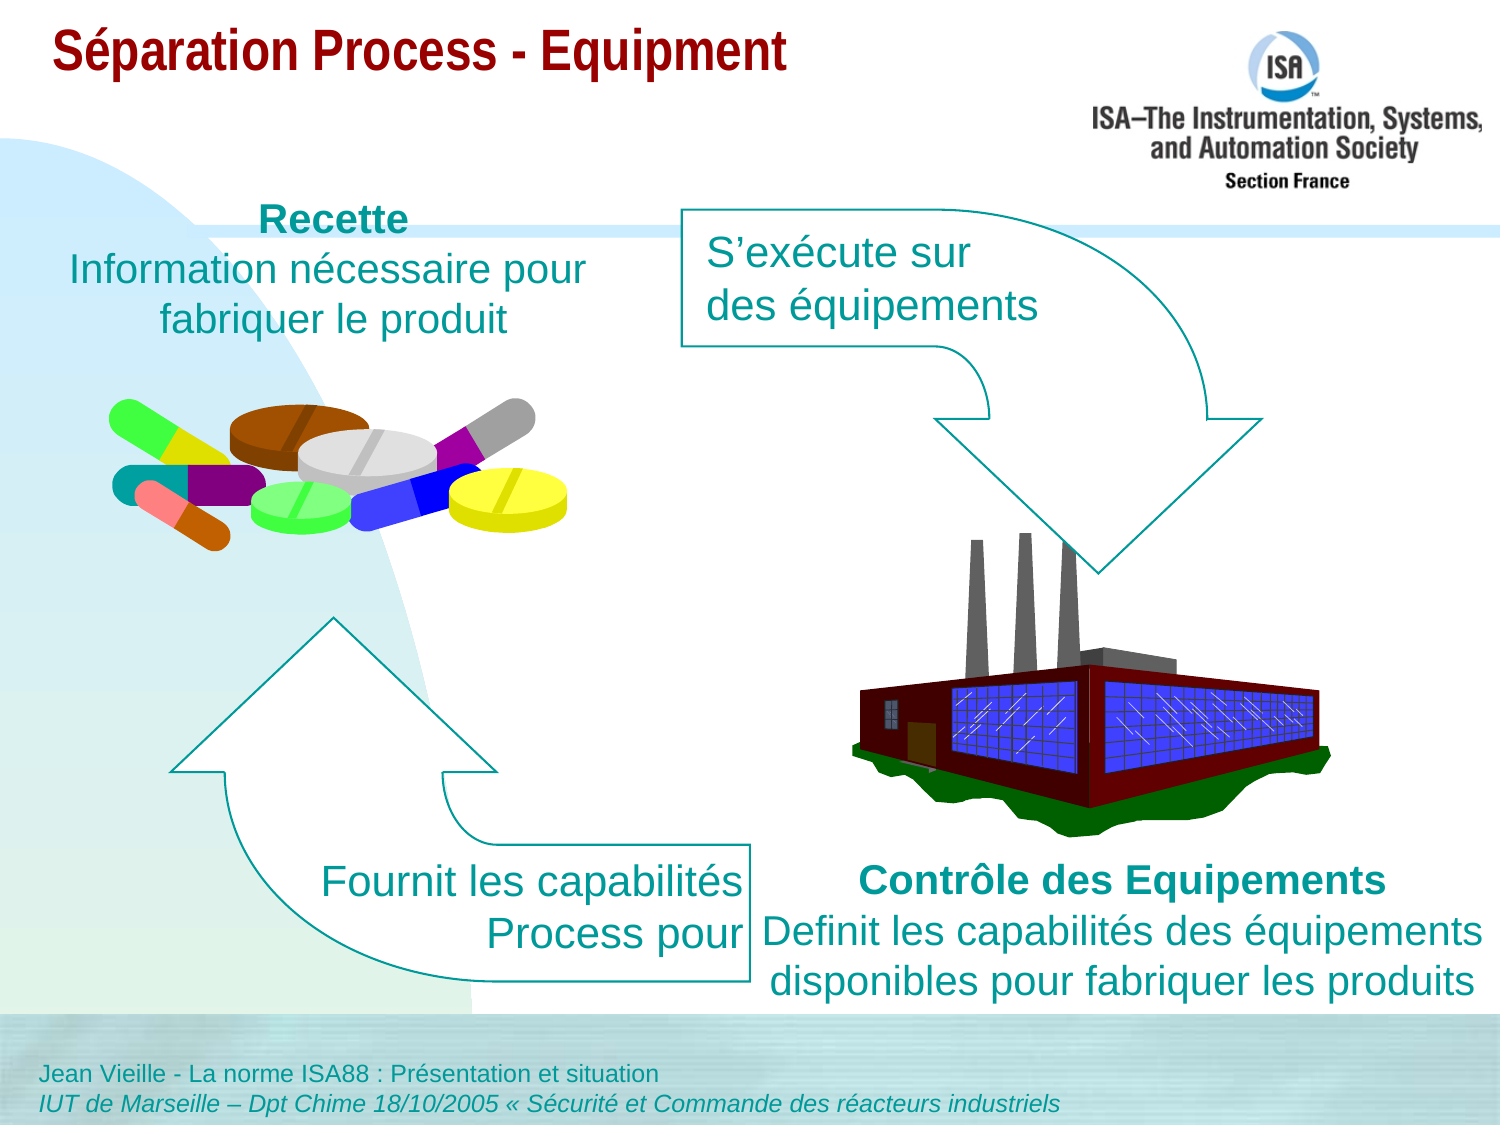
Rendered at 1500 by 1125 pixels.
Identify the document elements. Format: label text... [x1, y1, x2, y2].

text_box [170, 617, 750, 922]
text_box [681, 209, 1331, 838]
picture [109, 398, 568, 552]
picture [0, 1014, 1500, 1125]
text_box Recette Information nécessaire pour fabriquer le produit [53, 201, 614, 350]
text_box Fournit les capabilités Process pour [306, 845, 758, 965]
title Séparation Process - Equipment [37, 12, 1088, 201]
text_box [390, 965, 750, 982]
text_box S’exécute sur des équipements [692, 217, 1053, 336]
text_box Contrôle des Equipements Definit les capabilités des équipements disponibles pour fabriquer les produits [746, 845, 1499, 1012]
picture [1092, 31, 1483, 194]
